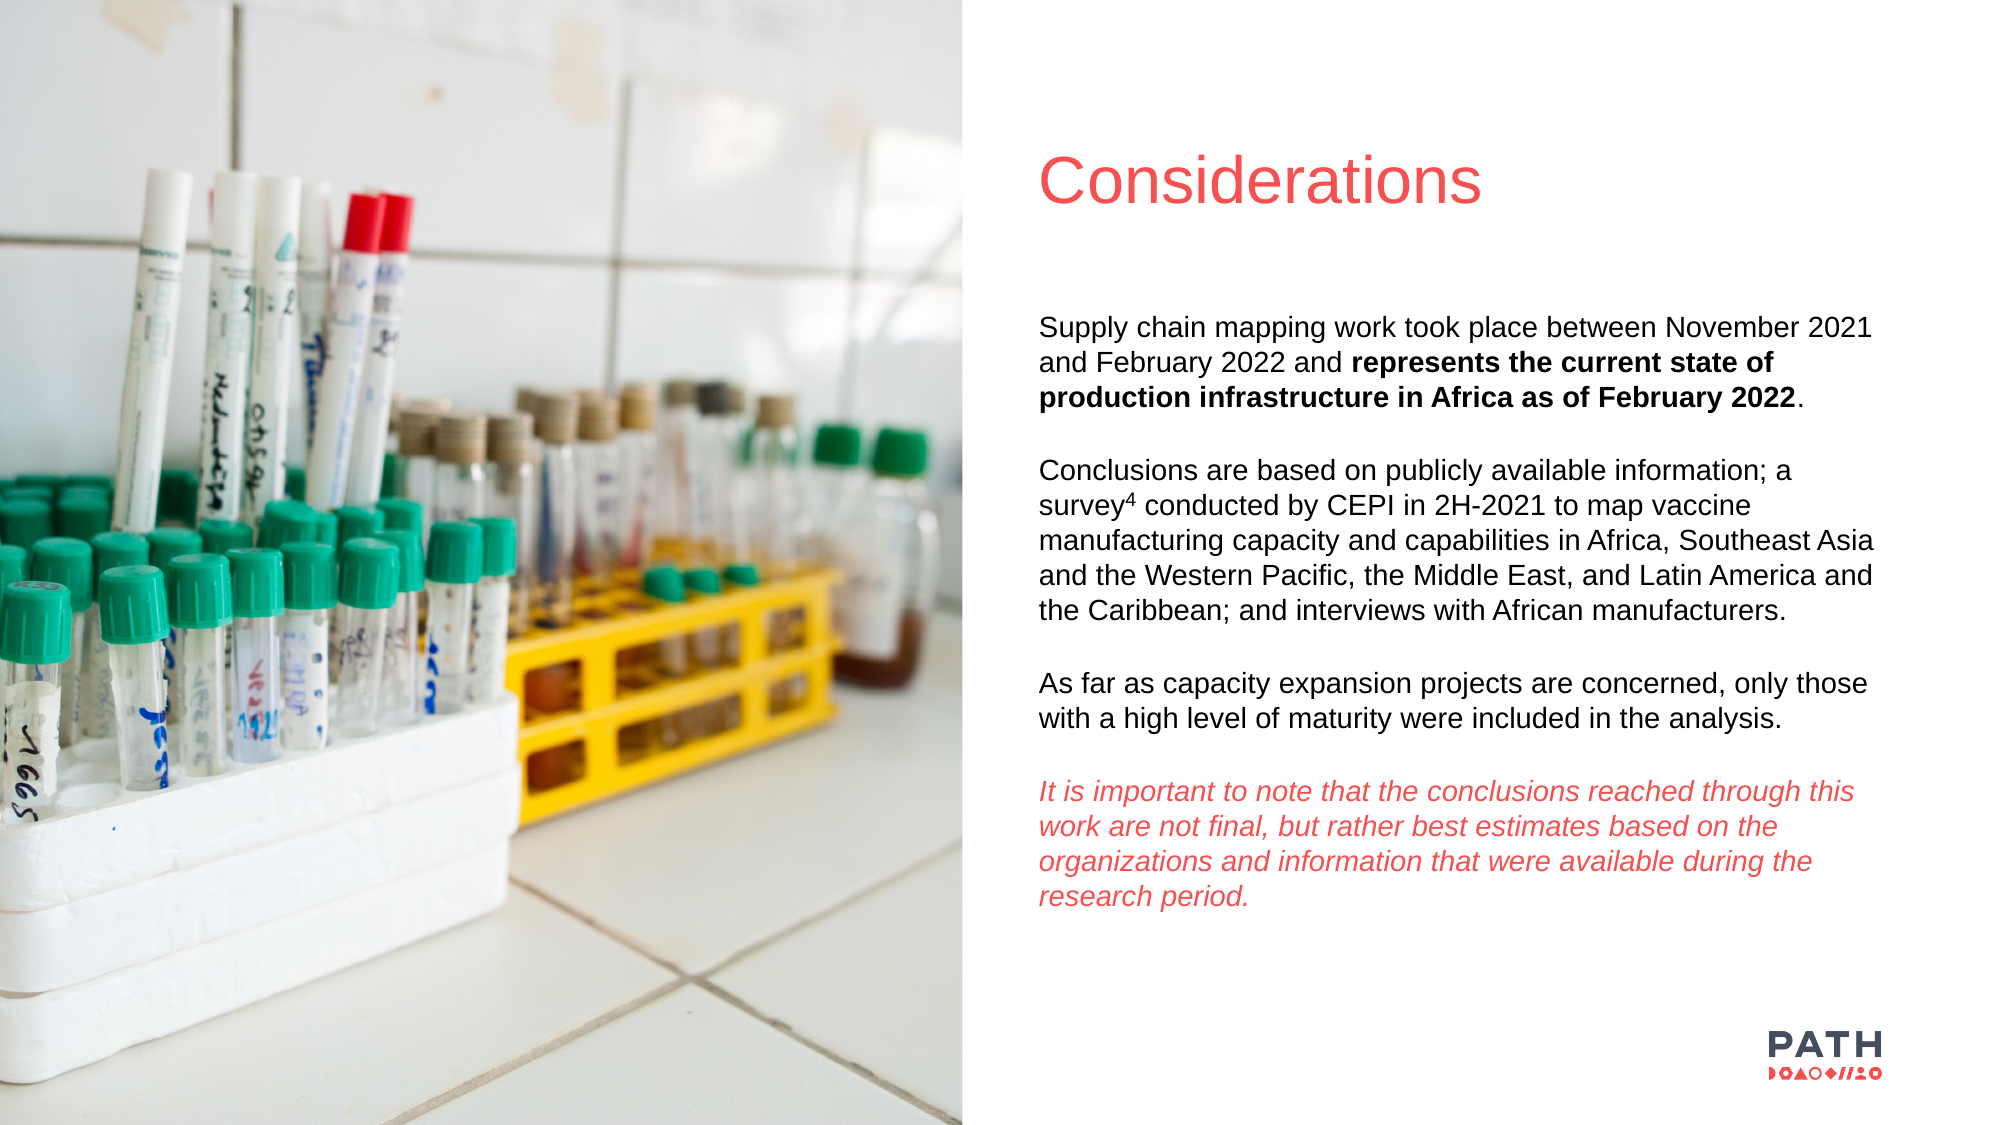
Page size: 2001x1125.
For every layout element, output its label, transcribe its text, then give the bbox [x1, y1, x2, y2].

list Considerations [1038, 137, 1877, 281]
picture [0, 0, 963, 1125]
list Supply chain mapping work took place between November 2021 and February 2022 and represents the current state of production infrastructure in Africa as of February 2022. Conclusions are based on publicly available information; a survey4 conducted by CEPI in 2H-2021 to map vaccine manufacturing capacity and capabilities in Africa, Southeast Asia and the Western Pacific, the Middle East, and Latin America and the Caribbean; and interviews with African manufacturers. As far as capacity expansion projects are concerned, only those with a high level of maturity were included in the analysis. It is important to note that the conclusions reached through this work are not final, but rather best estimates based on the organizations and information that were available during the research period. [1038, 308, 1877, 986]
